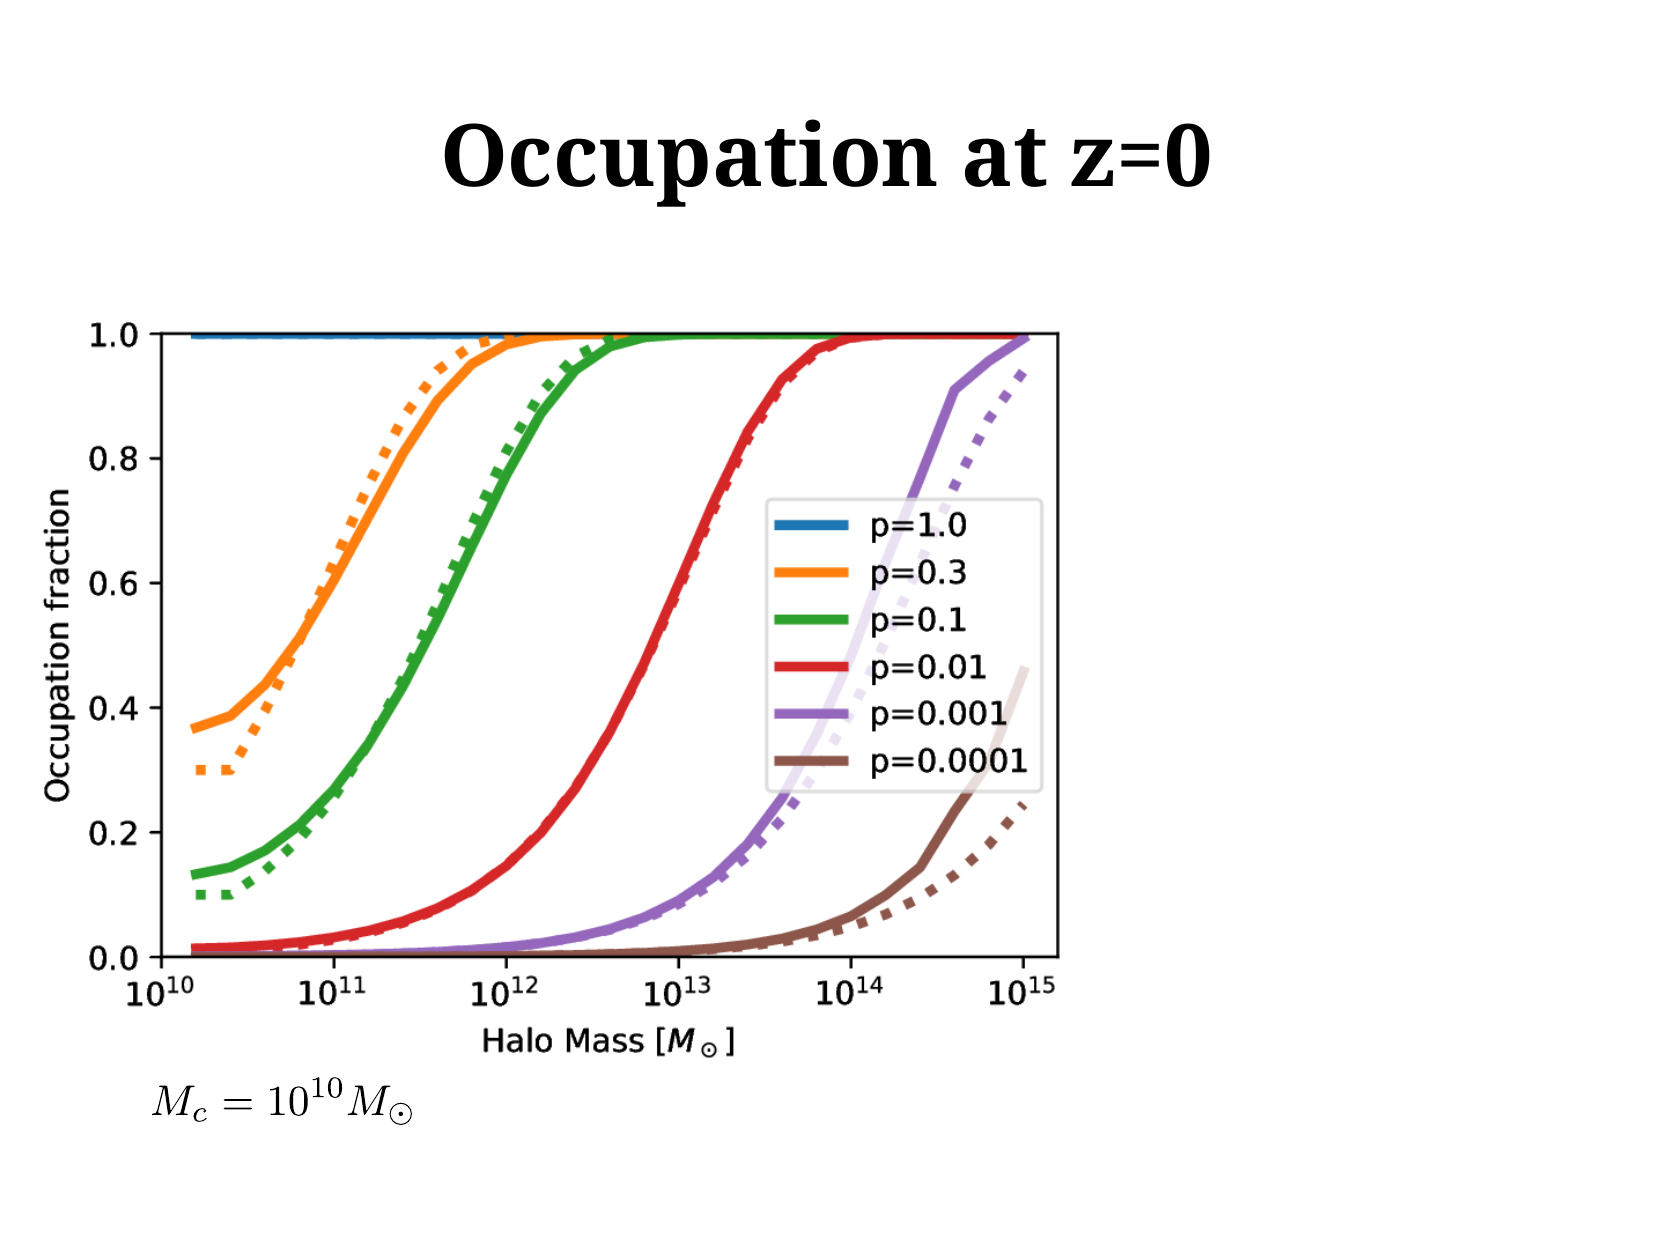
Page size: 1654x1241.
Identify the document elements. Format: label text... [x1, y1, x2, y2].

picture [21, 299, 1092, 1083]
title Occupation at z=0 [82, 49, 1571, 257]
text_box [150, 1077, 415, 1126]
